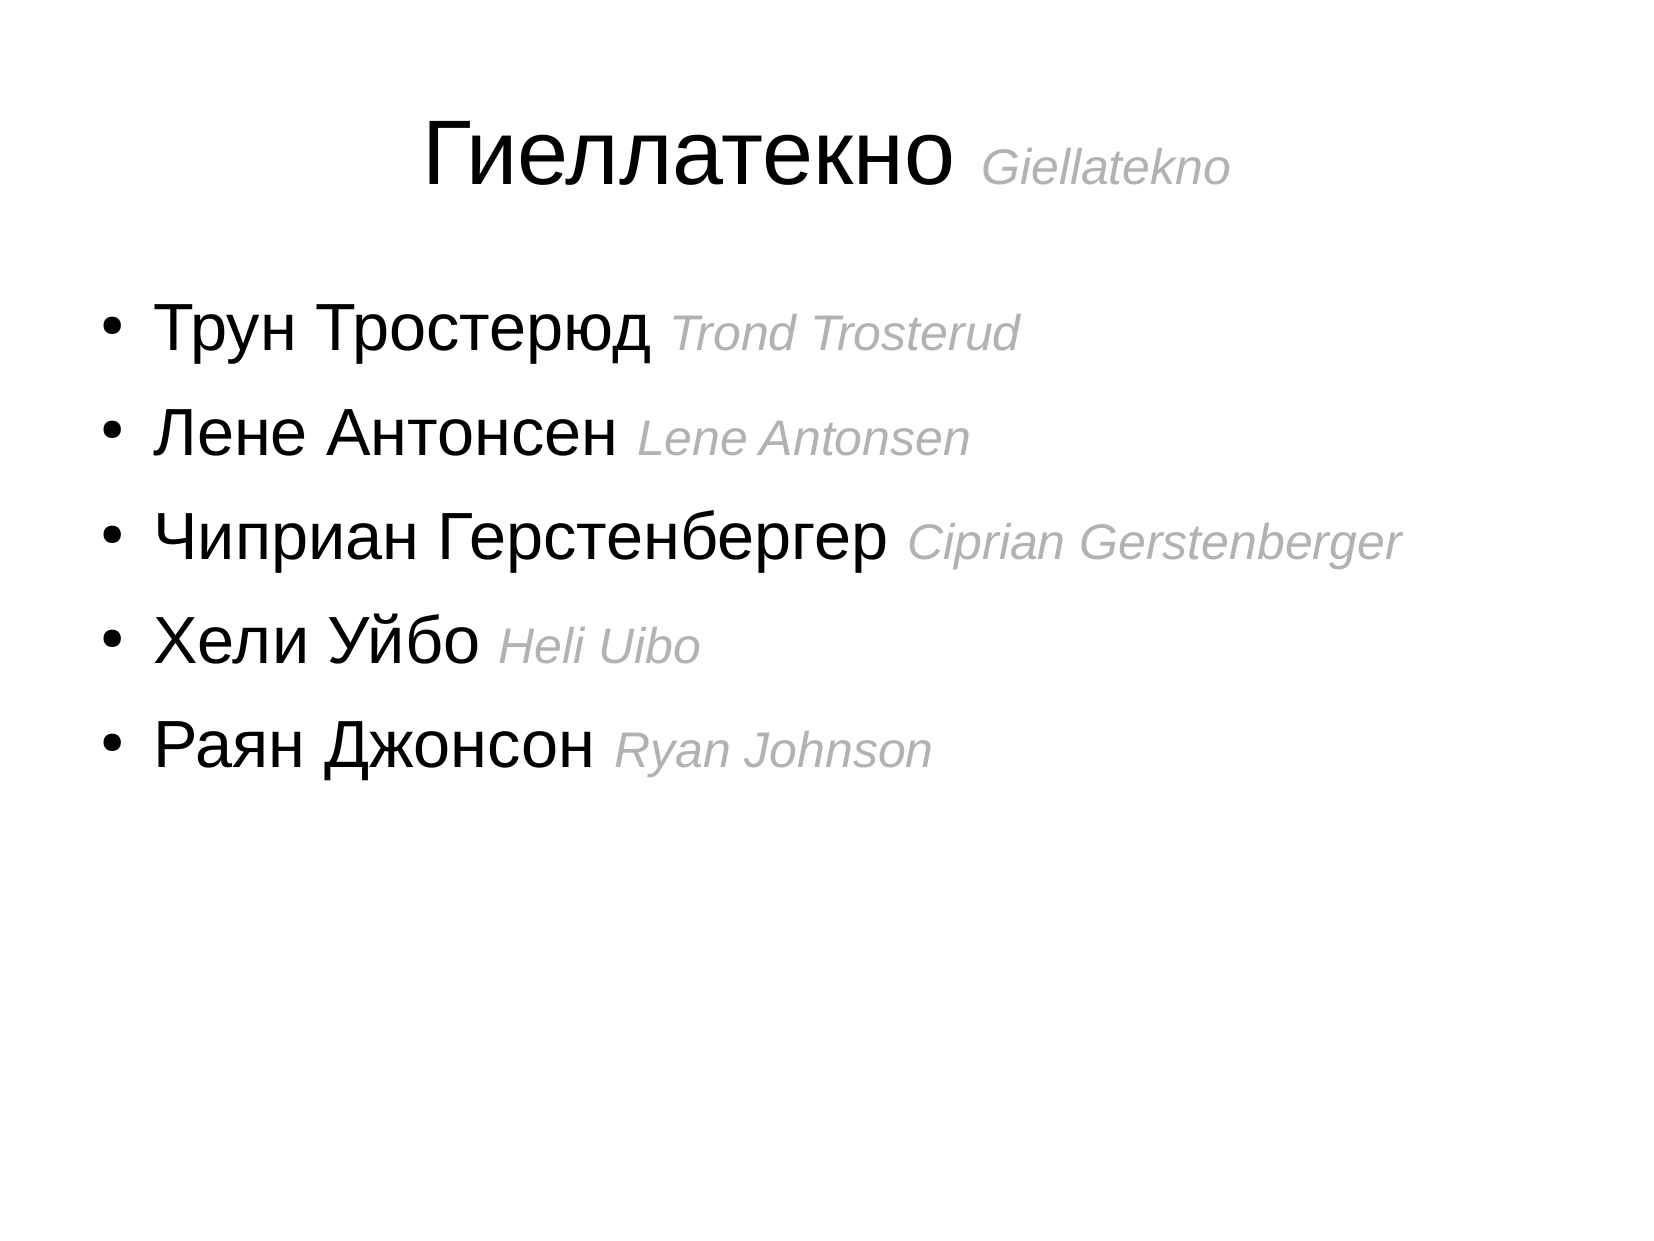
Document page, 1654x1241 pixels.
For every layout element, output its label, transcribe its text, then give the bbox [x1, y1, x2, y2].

title Гиеллатекно Giellatekno [82, 49, 1571, 257]
list Трун Тростерюд Trond Trosterud Лене Антонсен Lene Antonsen Чиприан Герстенбергер Ciprian Gerstenberger Хели Уйбо Heli Uibo Раян Джонсон Ryan Johnson [82, 290, 1571, 1010]
